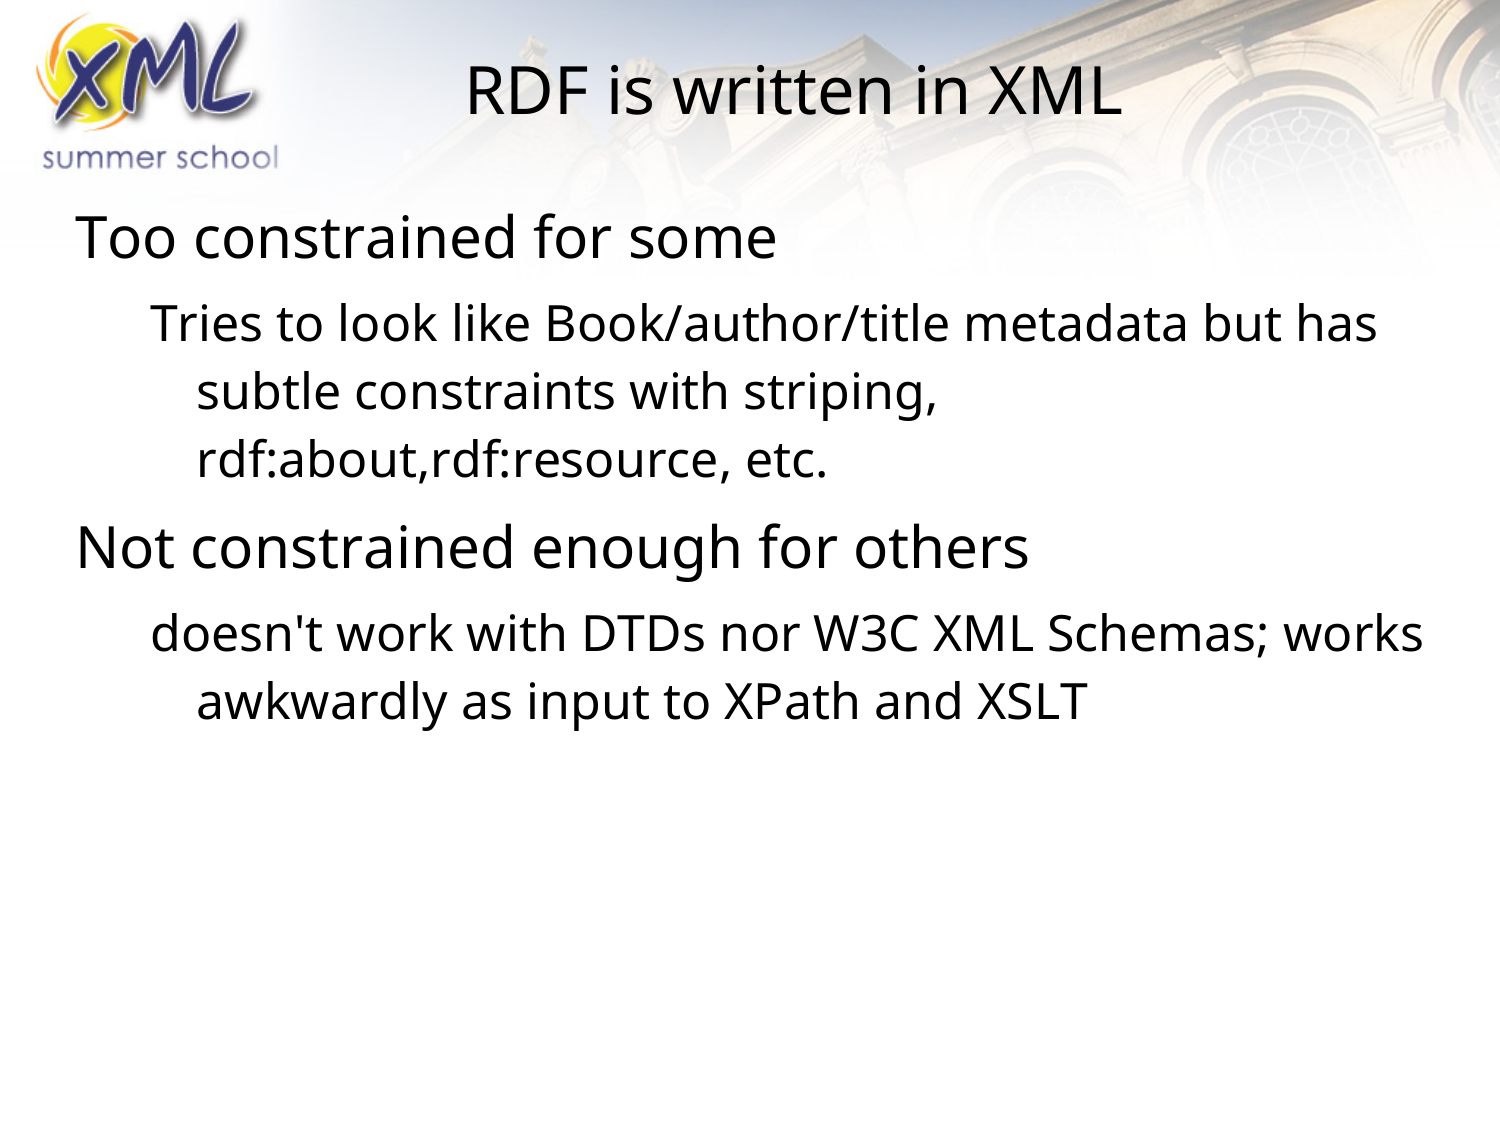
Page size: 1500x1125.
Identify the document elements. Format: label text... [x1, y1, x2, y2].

picture [0, 0, 1500, 1125]
title RDF is written in XML [281, 8, 1306, 170]
list Too constrained for some Tries to look like Book/author/title metadata but has subtle constraints with striping, rdf:about,rdf:resource, etc. Not constrained enough for others doesn't work with DTDs nor W3C XML Schemas; works awkwardly as input to XPath and XSLT [75, 195, 1426, 991]
